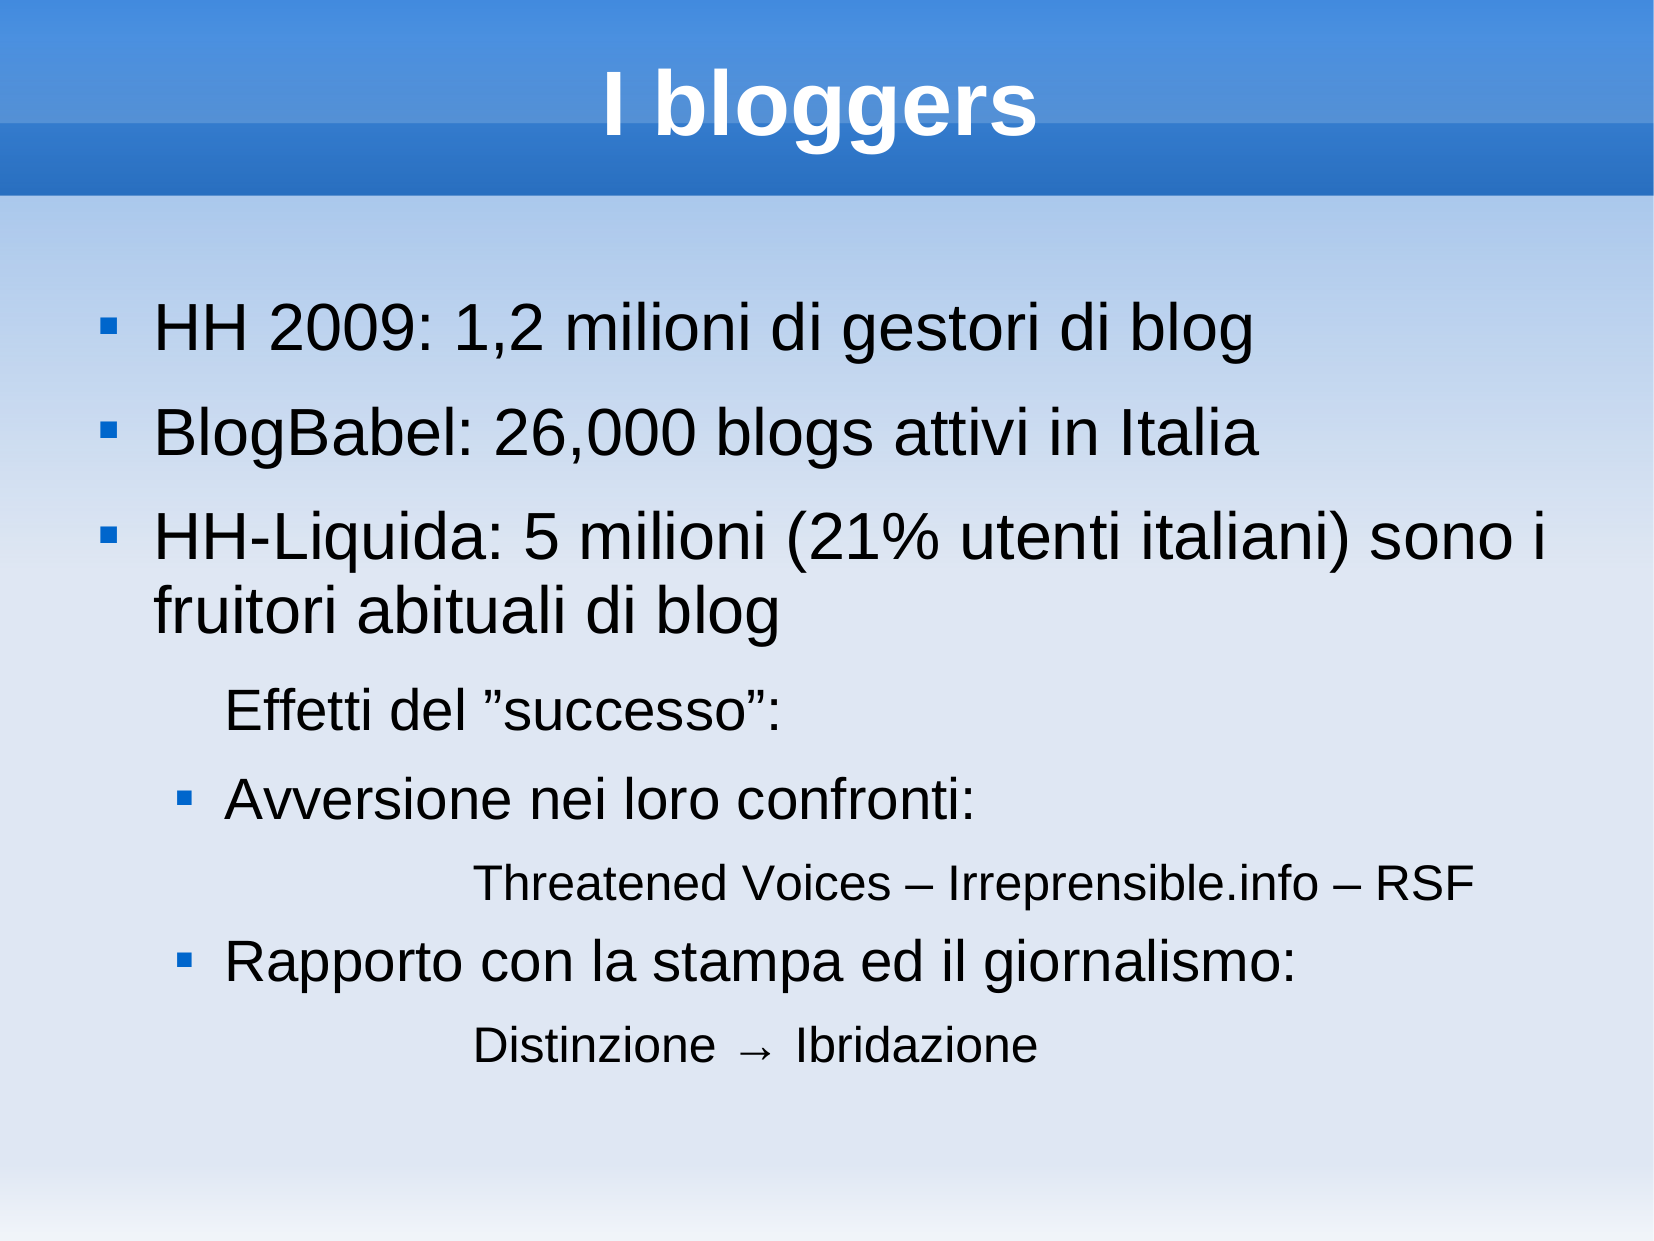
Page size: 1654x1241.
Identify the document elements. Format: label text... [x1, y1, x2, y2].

list HH 2009: 1,2 milioni di gestori di blog BlogBabel: 26,000 blogs attivi in Italia HH-Liquida: 5 milioni (21% utenti italiani) sono i fruitori abituali di blog Effetti del ”successo”: Avversione nei loro confronti: Threatened Voices – Irreprensible.info – RSF Rapporto con la stampa ed il giornalismo: Distinzione → Ibridazione [82, 290, 1571, 1165]
title I bloggers [76, 7, 1565, 200]
picture [0, 0, 1654, 1241]
